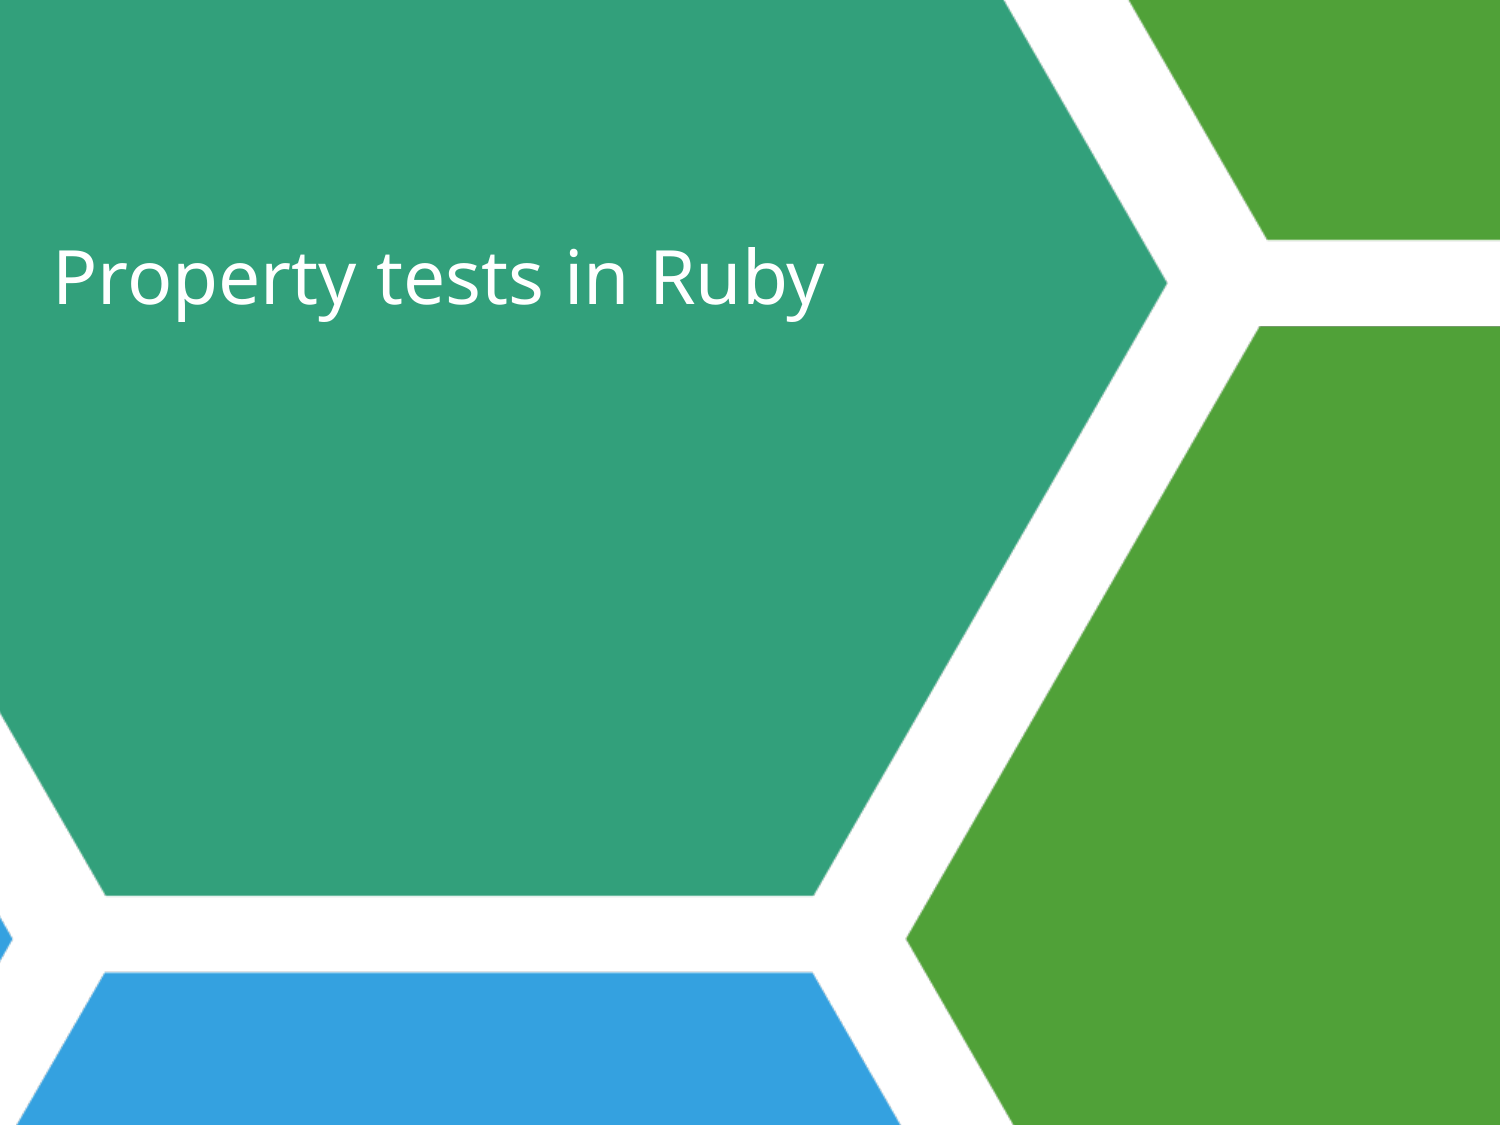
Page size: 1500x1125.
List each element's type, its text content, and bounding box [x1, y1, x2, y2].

text_box Property tests in Ruby [52, 147, 1099, 401]
picture [0, 0, 1500, 1125]
